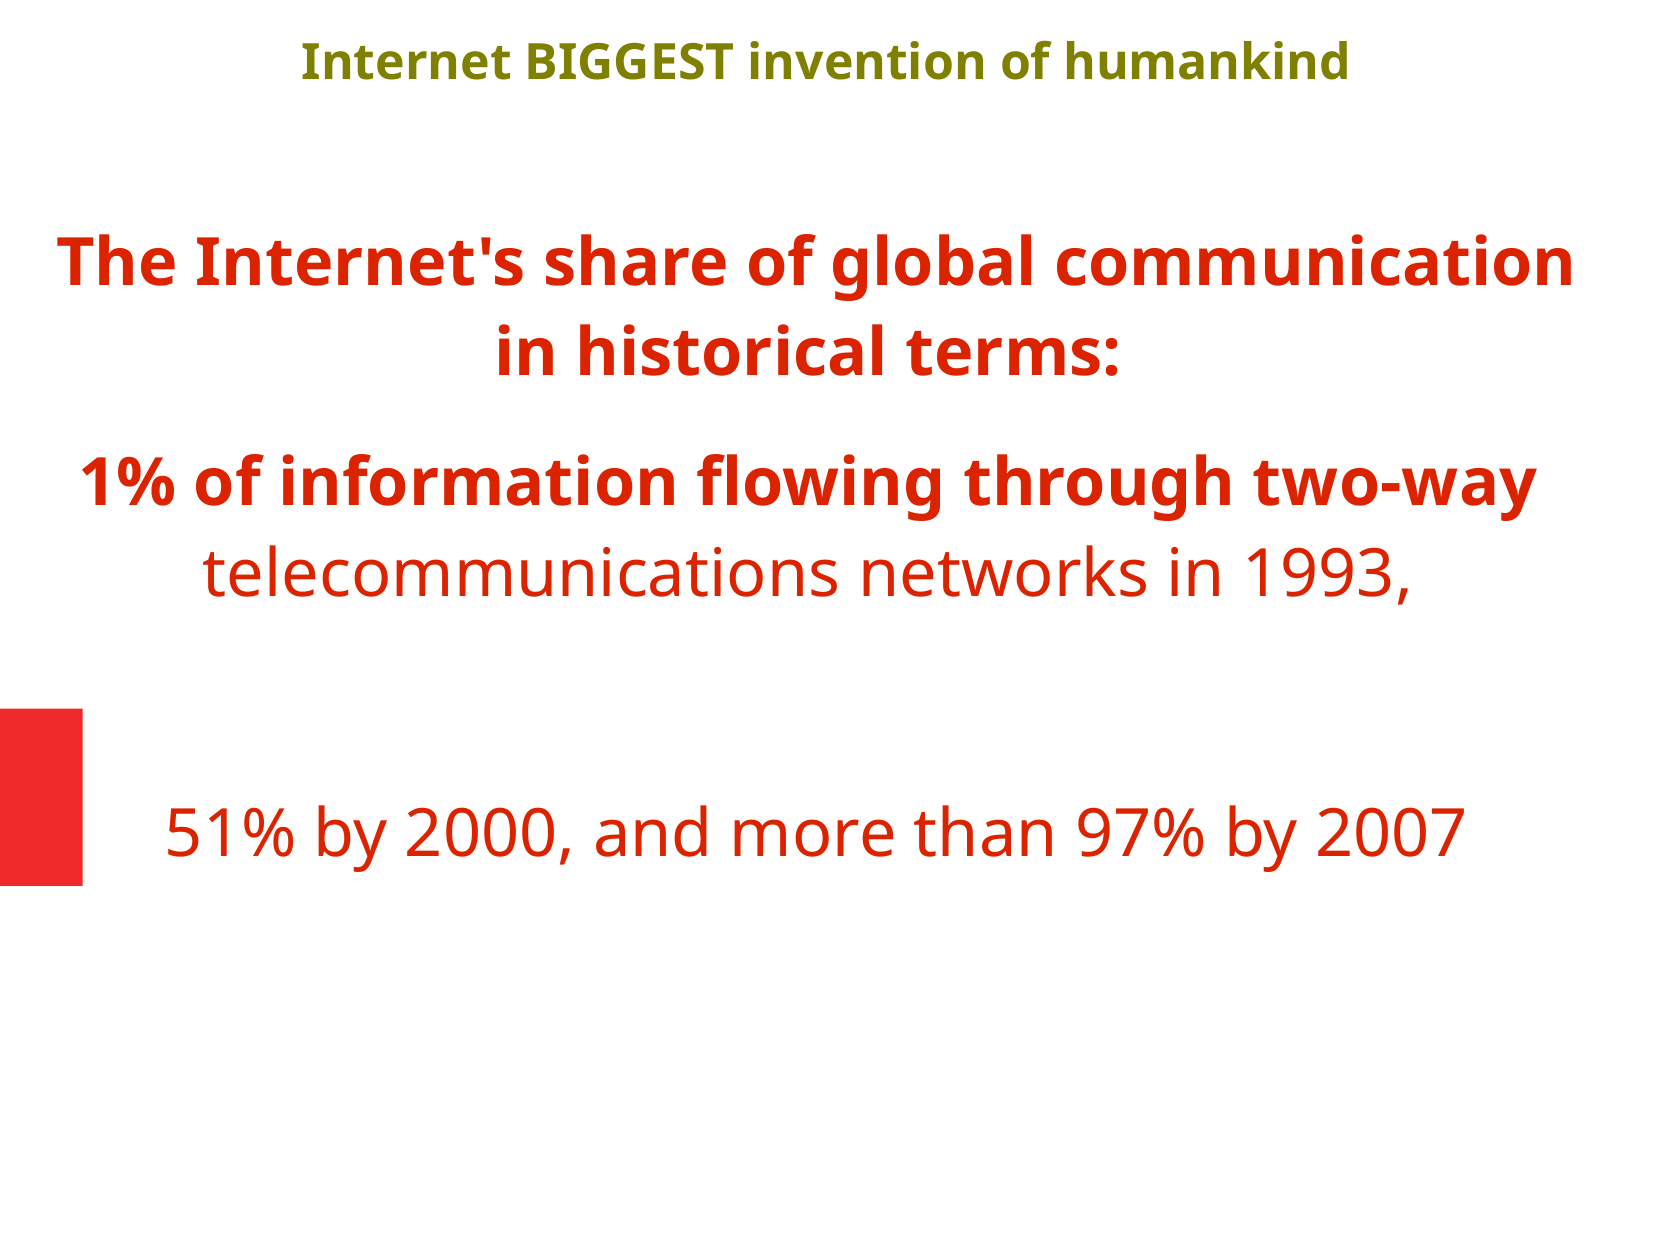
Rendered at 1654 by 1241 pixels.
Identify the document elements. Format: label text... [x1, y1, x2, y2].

list The Internet's share of global communication in historical terms: 1% of information flowing through two-way telecommunications networks in 1993, 51% by 2000, and more than 97% by 2007 [16, 213, 1618, 1198]
title Internet BIGGEST invention of humankind [82, 8, 1571, 113]
